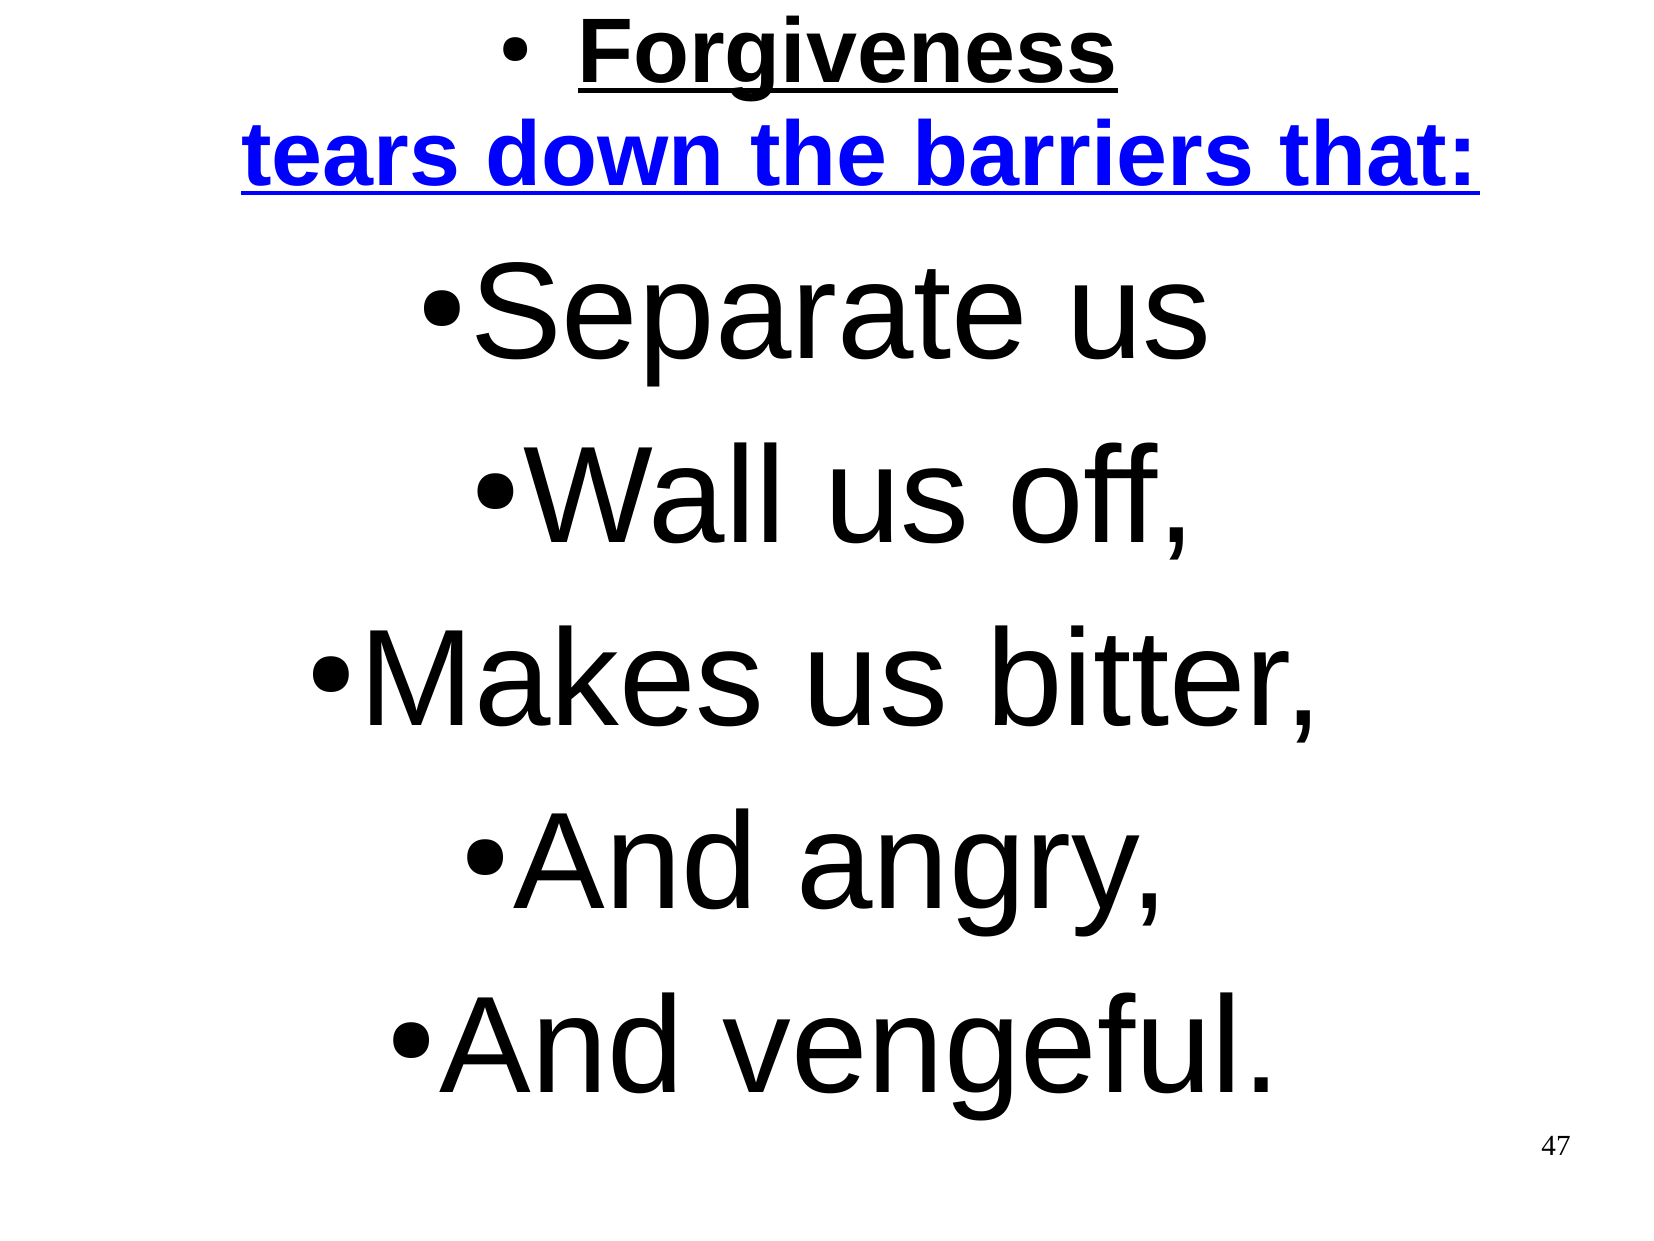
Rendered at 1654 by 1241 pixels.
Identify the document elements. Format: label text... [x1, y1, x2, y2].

list Forgiveness tears down the barriers that: Separate us Wall us off, Makes us bitter, And angry, And vengeful. [0, 0, 1651, 1238]
